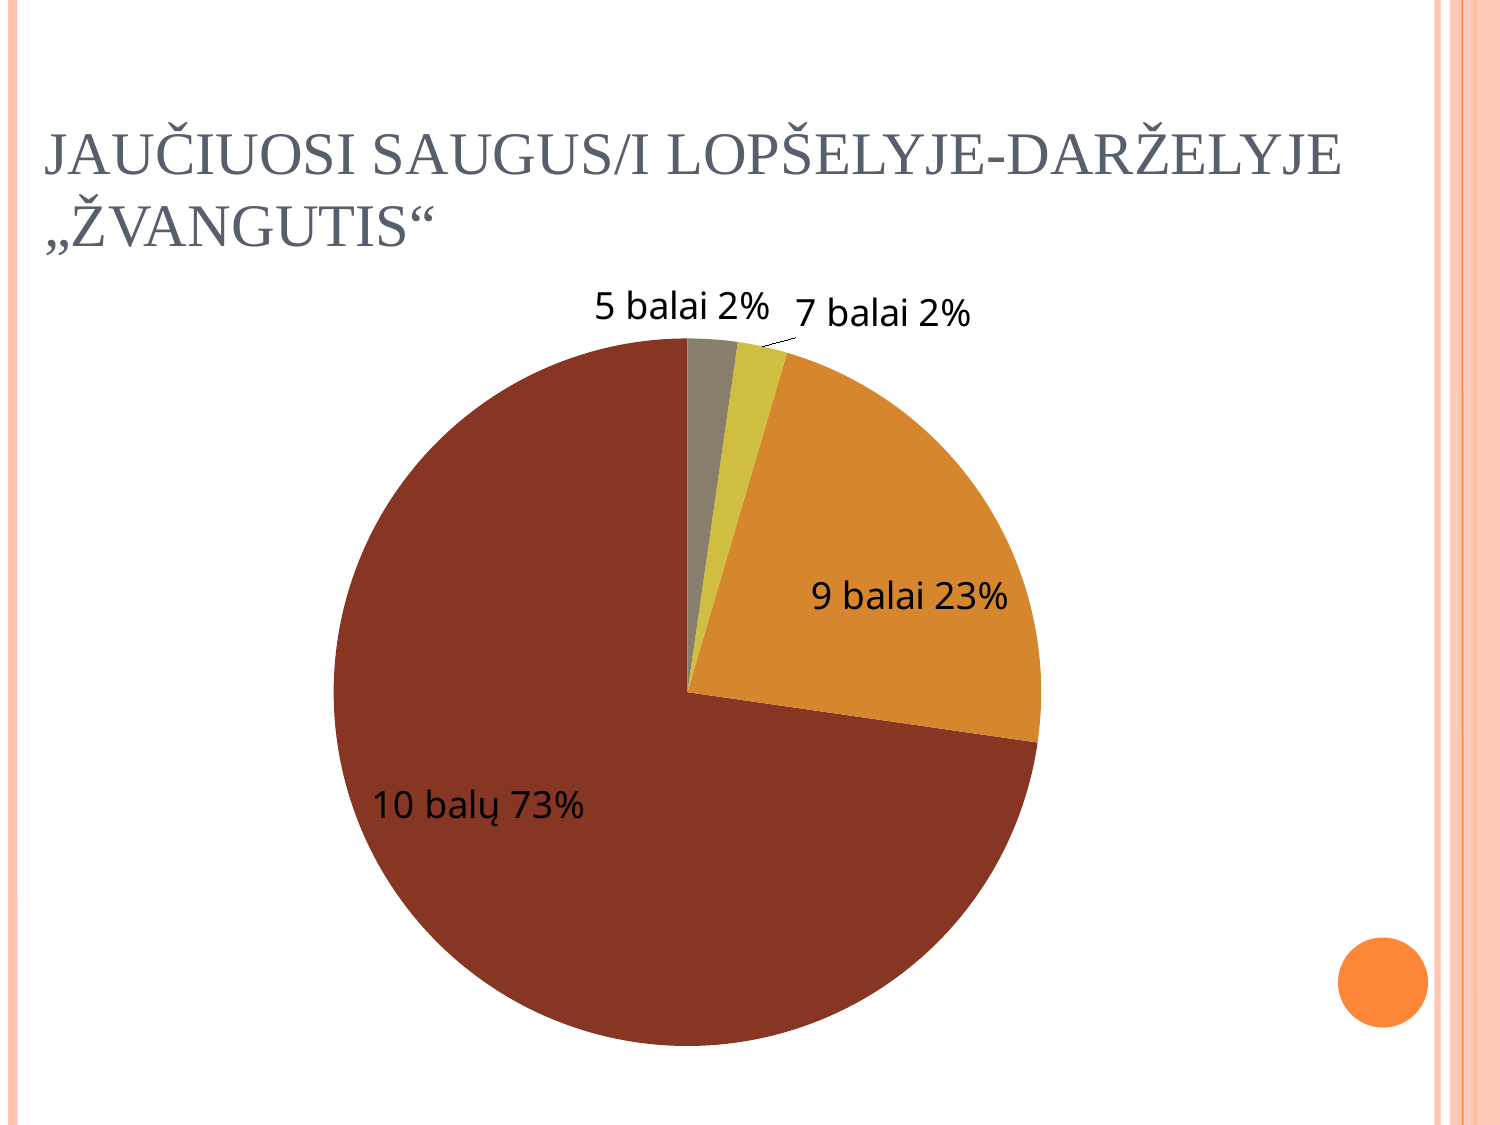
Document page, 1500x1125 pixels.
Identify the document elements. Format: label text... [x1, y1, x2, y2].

title Jaučiuosi saugus/i lopšelyje-darželyje „Žvangutis“ [29, 93, 1471, 267]
chart [75, 262, 1300, 1062]
